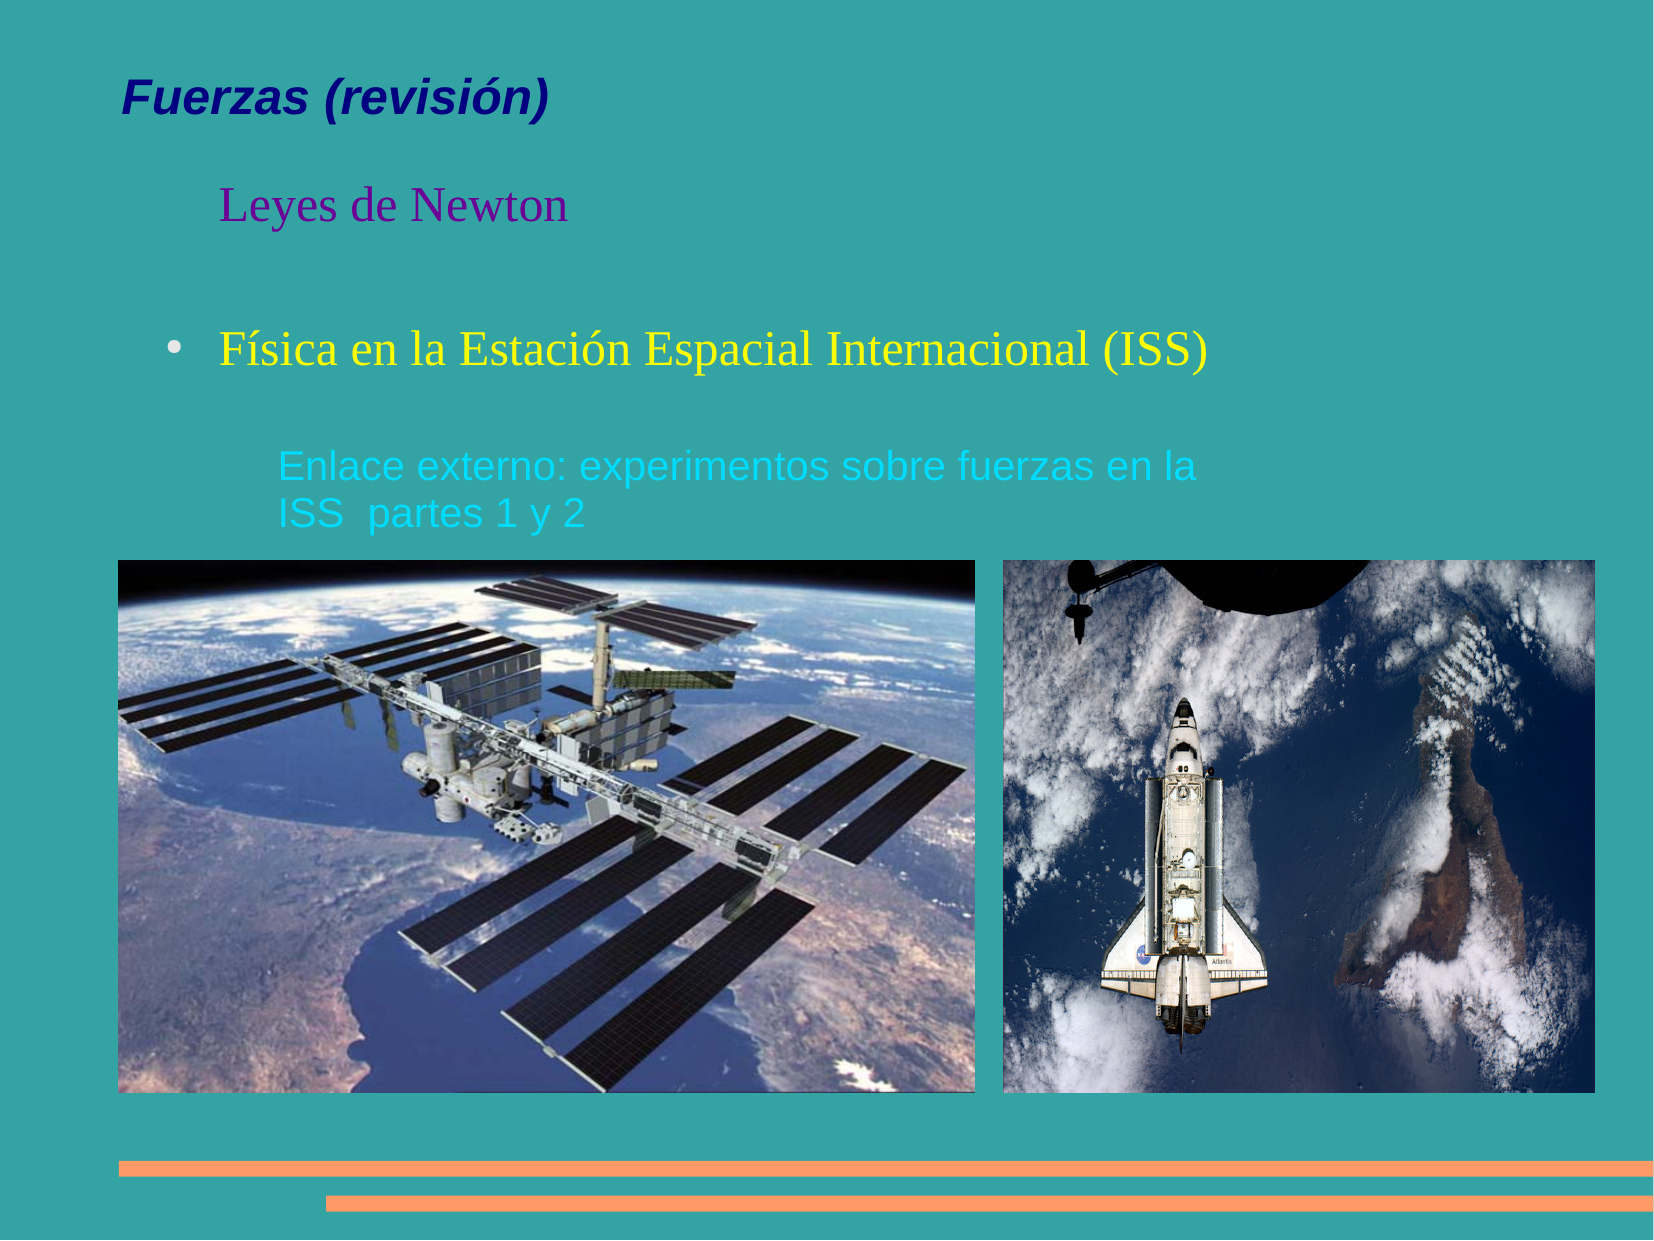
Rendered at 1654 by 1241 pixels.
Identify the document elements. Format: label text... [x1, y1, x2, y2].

title Fuerzas (revisión) [121, 46, 650, 148]
picture [1003, 560, 1595, 1093]
list Leyes de Newton [147, 177, 1595, 290]
list Enlace externo: experimentos sobre fuerzas en la ISS partes 1 y 2 [206, 442, 1241, 556]
list Física en la Estación Espacial Internacional (ISS) [147, 236, 1270, 432]
picture [118, 560, 975, 1093]
